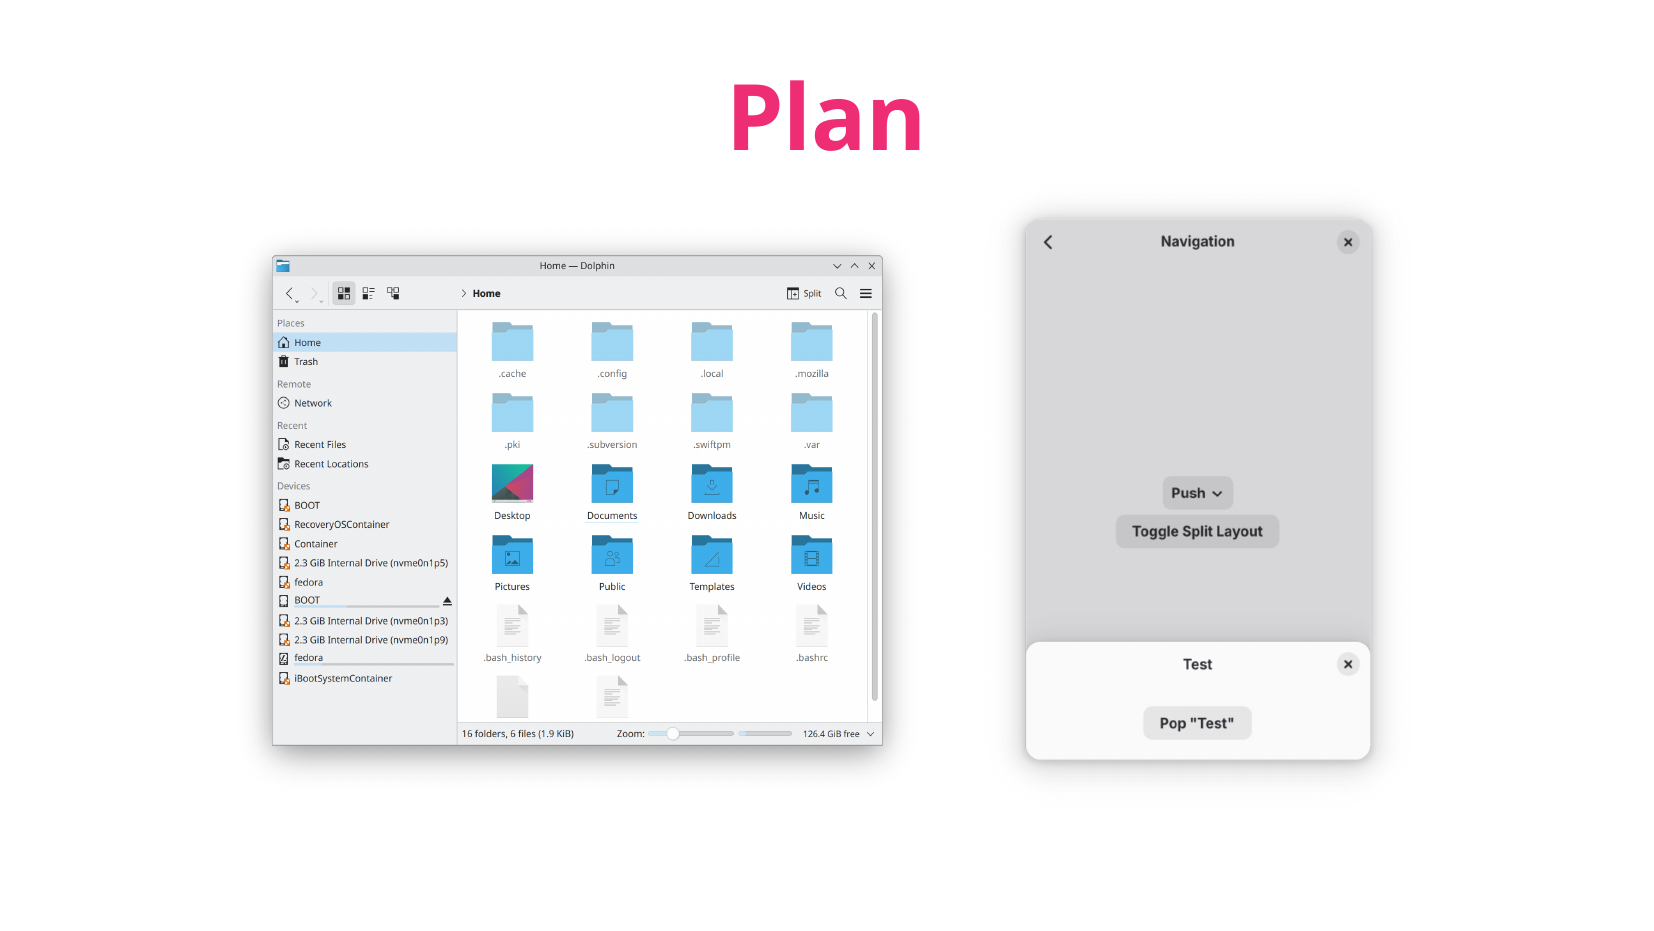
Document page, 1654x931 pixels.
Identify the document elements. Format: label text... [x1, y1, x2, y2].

title Plan [82, 37, 1571, 193]
picture [967, 165, 1428, 826]
picture [225, 216, 929, 802]
